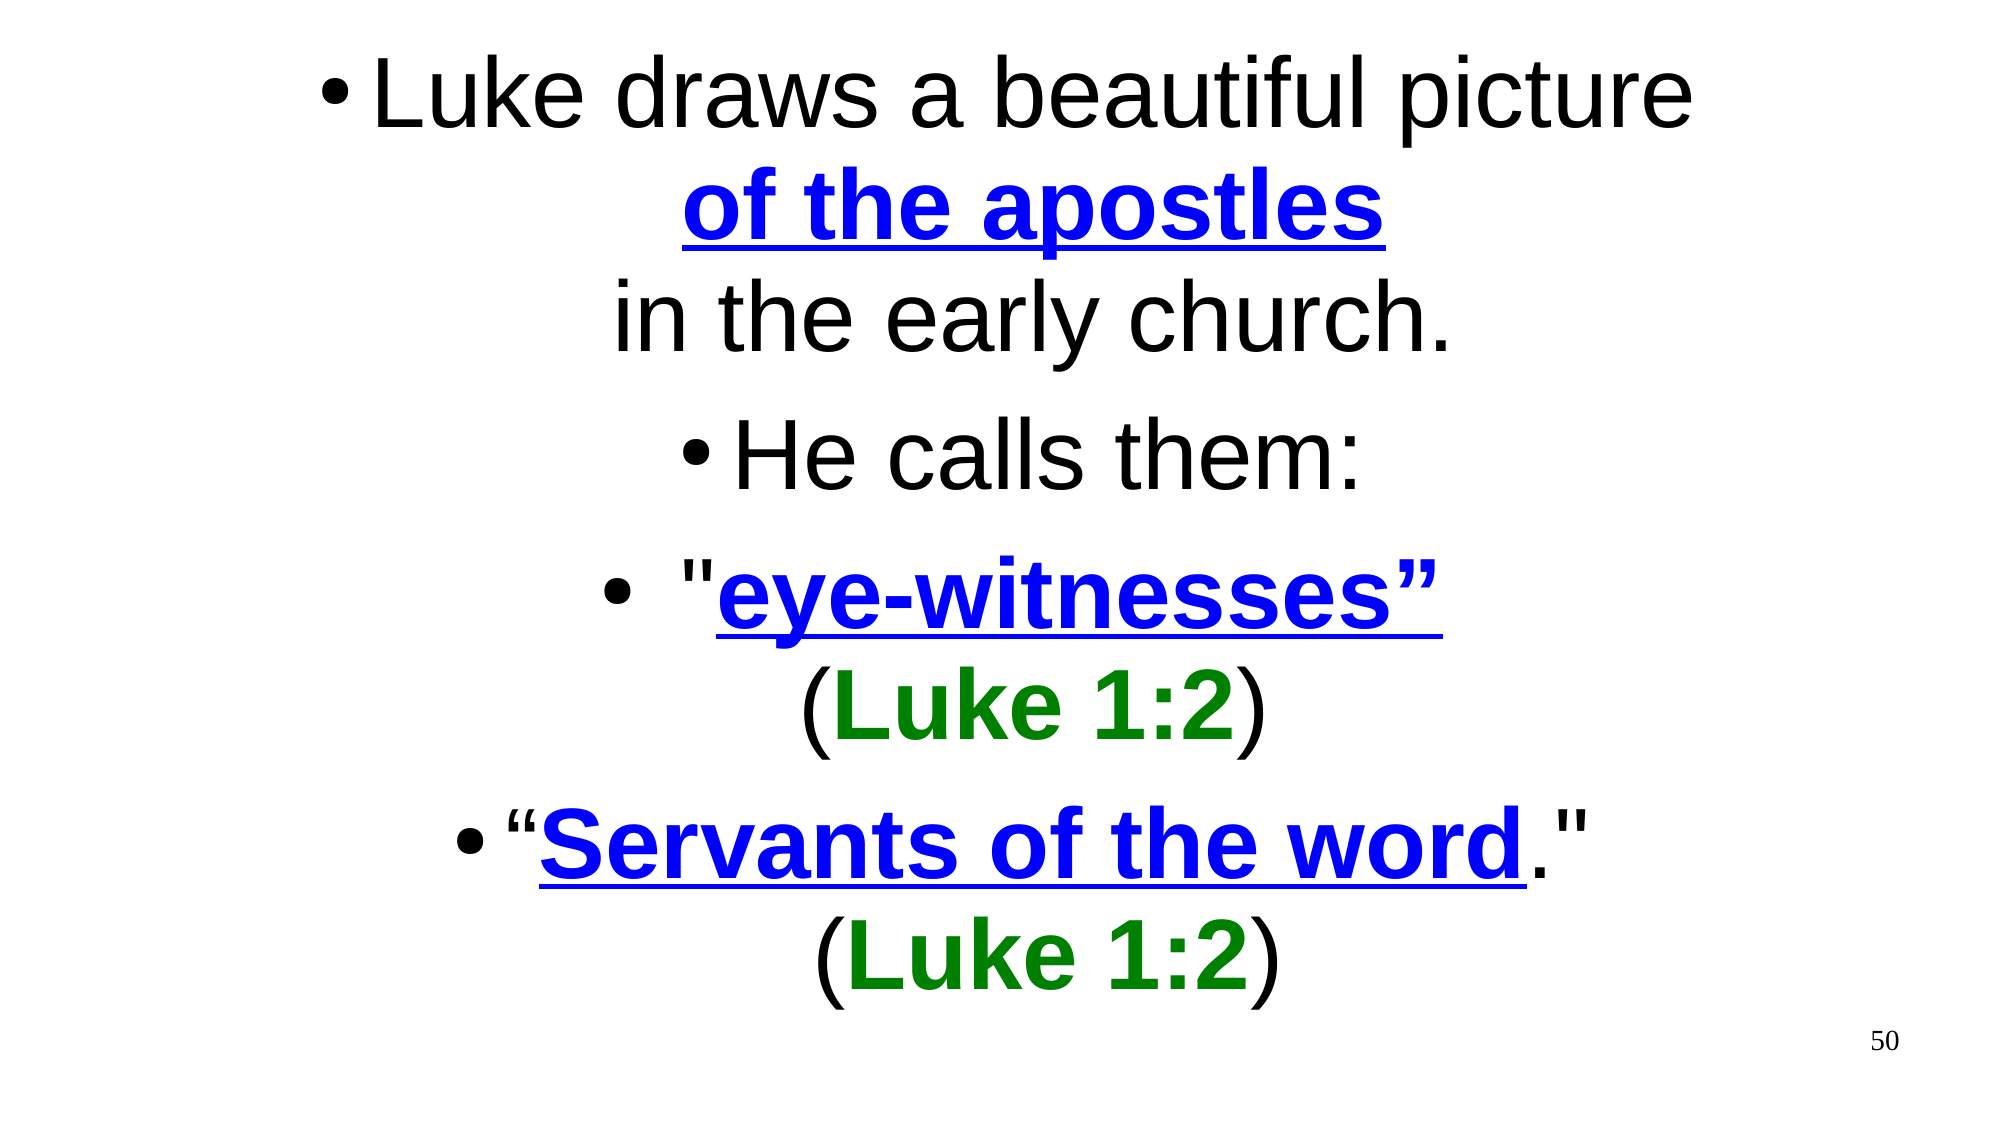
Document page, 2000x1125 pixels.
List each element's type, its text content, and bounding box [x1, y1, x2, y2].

list Luke draws a beautiful picture of the apostles in the early church. He calls them: "eye-witnesses” (Luke 1:2) “Servants of the word." (Luke 1:2) [37, 37, 1988, 1125]
